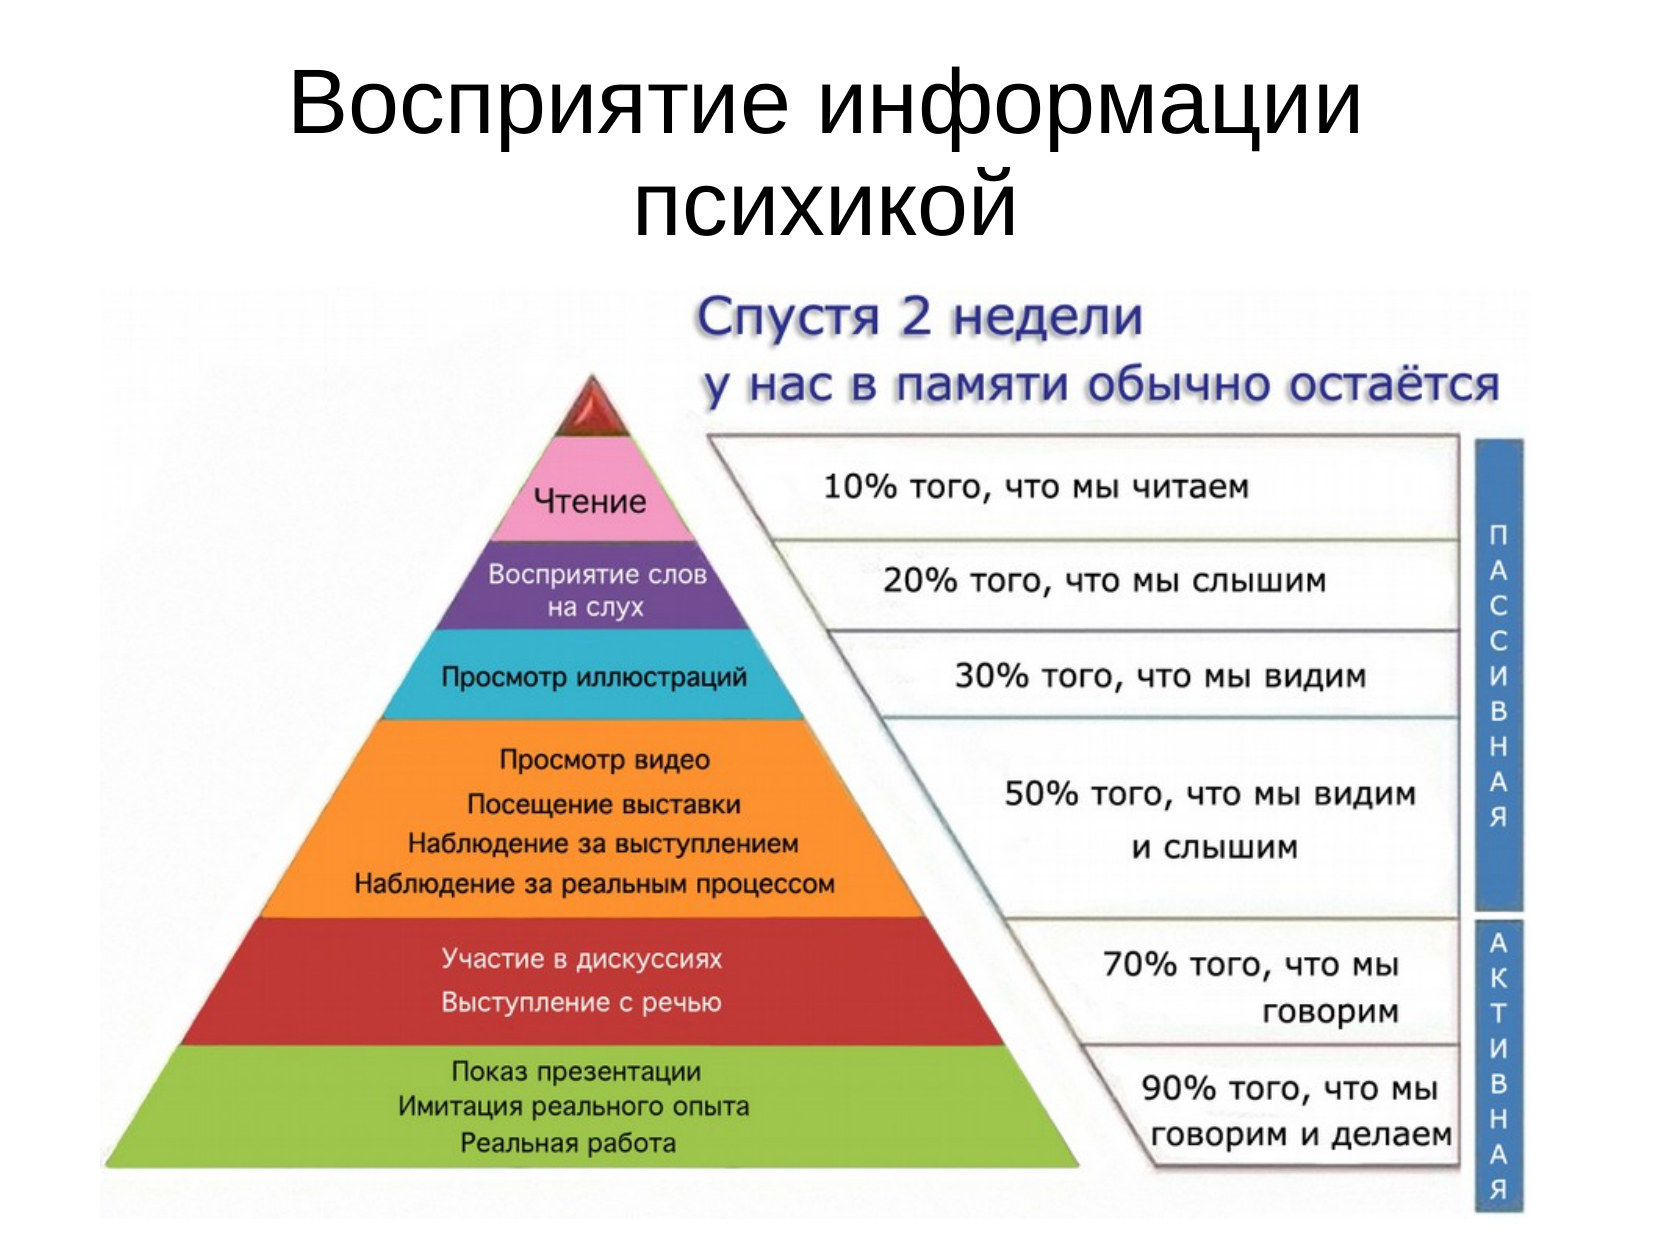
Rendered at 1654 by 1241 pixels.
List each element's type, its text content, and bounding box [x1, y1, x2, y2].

picture [100, 286, 1530, 1219]
title Восприятие информации психикой [82, 49, 1571, 257]
